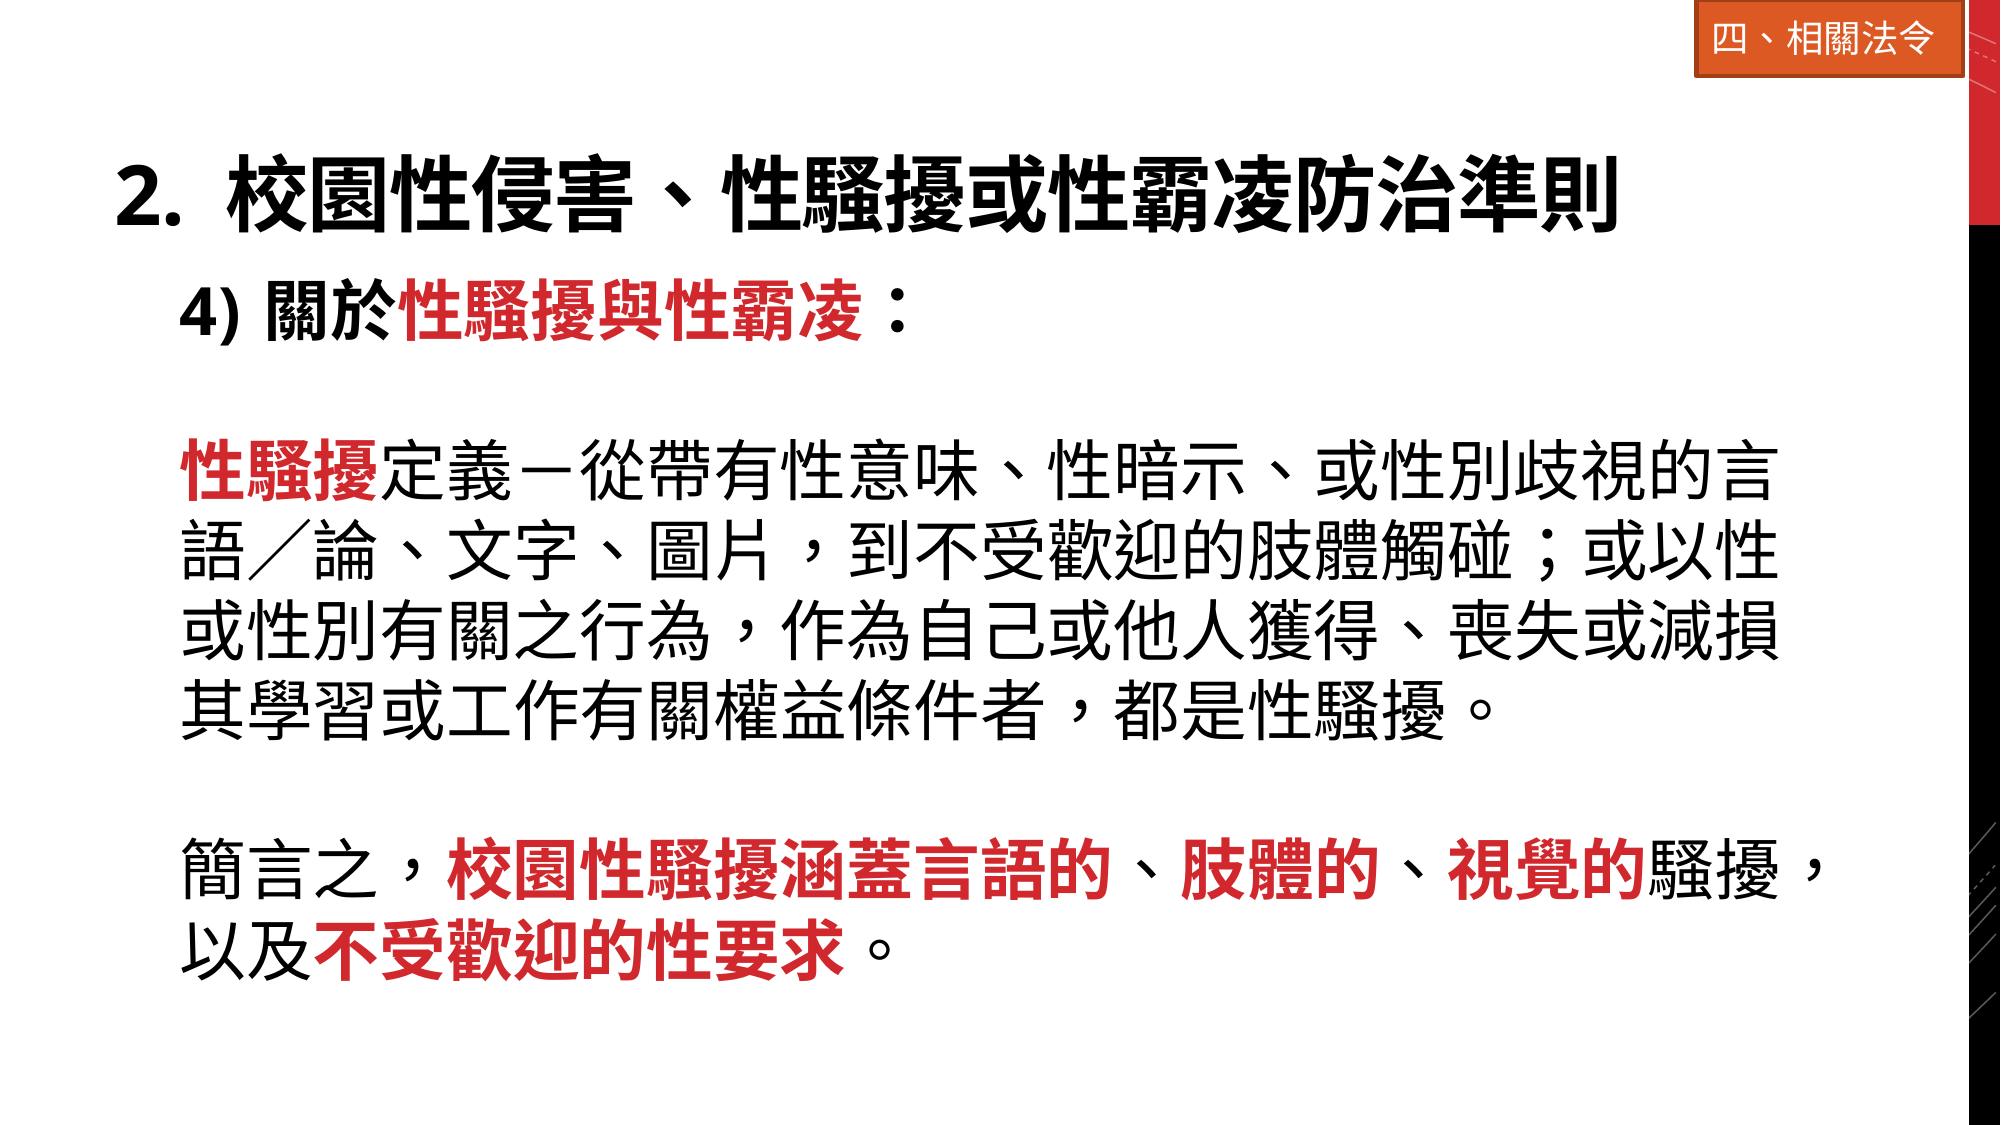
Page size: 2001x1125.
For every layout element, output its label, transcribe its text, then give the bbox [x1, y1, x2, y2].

title 2. 校園性侵害、性騷擾或性霸凌防治準則 [99, 25, 1671, 251]
text_box 關於性騷擾與性霸凌： 性騷擾定義－從帶有性意味、性暗示、或性別歧視的言語／論、文字、圖片，到不受歡迎的肢體觸碰；或以性或性別有關之行為，作為自己或他人獲得、喪失或減損其學習或工作有關權益條件者，都是性騷擾。 簡言之，校園性騷擾涵蓋言語的、肢體的、視覺的騷擾，以及不受歡迎的性要求。 [164, 261, 1855, 1004]
text_box 四、相關法令 [1696, 0, 1963, 76]
